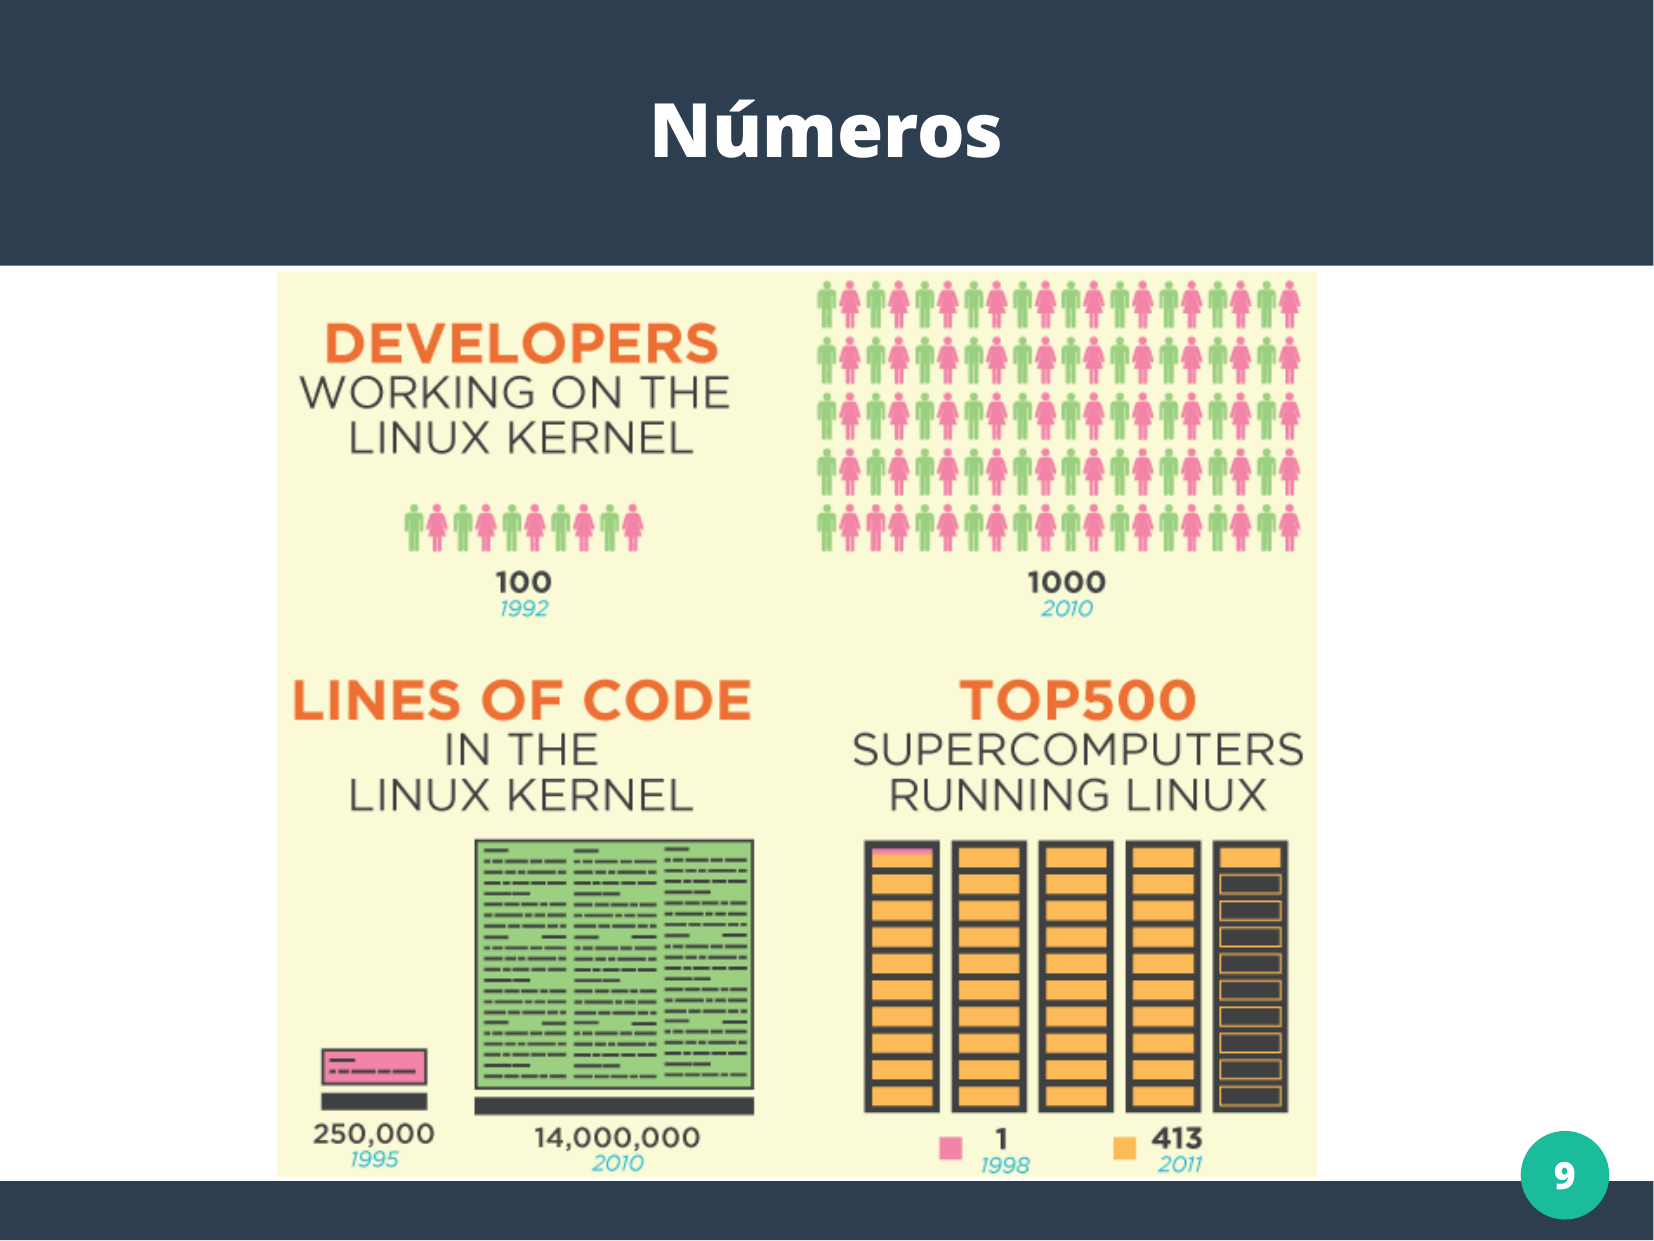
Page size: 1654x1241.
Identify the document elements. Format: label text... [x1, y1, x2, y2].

title Números [59, 49, 1595, 207]
picture [277, 272, 1317, 1177]
